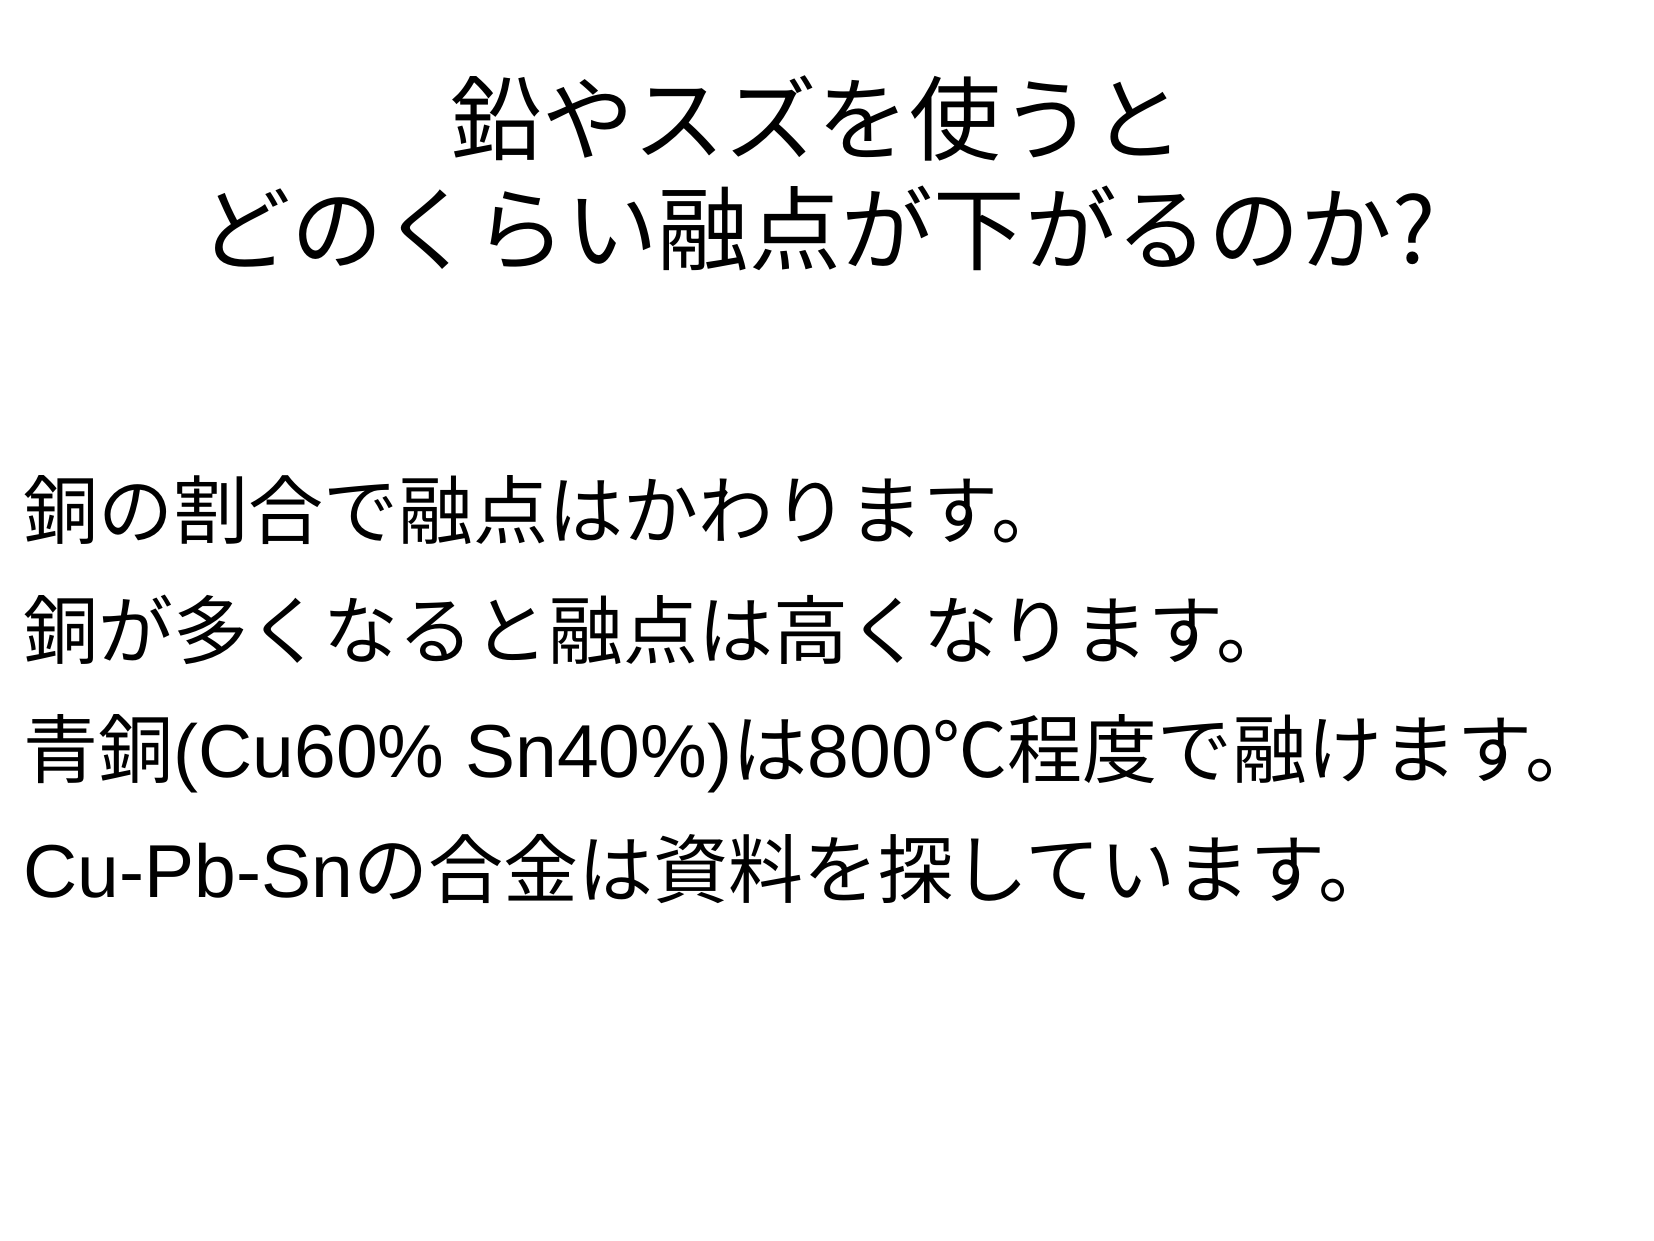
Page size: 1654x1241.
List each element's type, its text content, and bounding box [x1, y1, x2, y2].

title 鉛やスズを使うと どのくらい融点が下がるのか? [73, 56, 1562, 288]
list 銅の割合で融点はかわります。 銅が多くなると融点は高くなります。 青銅(Cu60% Sn40%)は800℃程度で融けます。 Cu-Pb-Snの合金は資料を探しています。 [23, 344, 1642, 1137]
